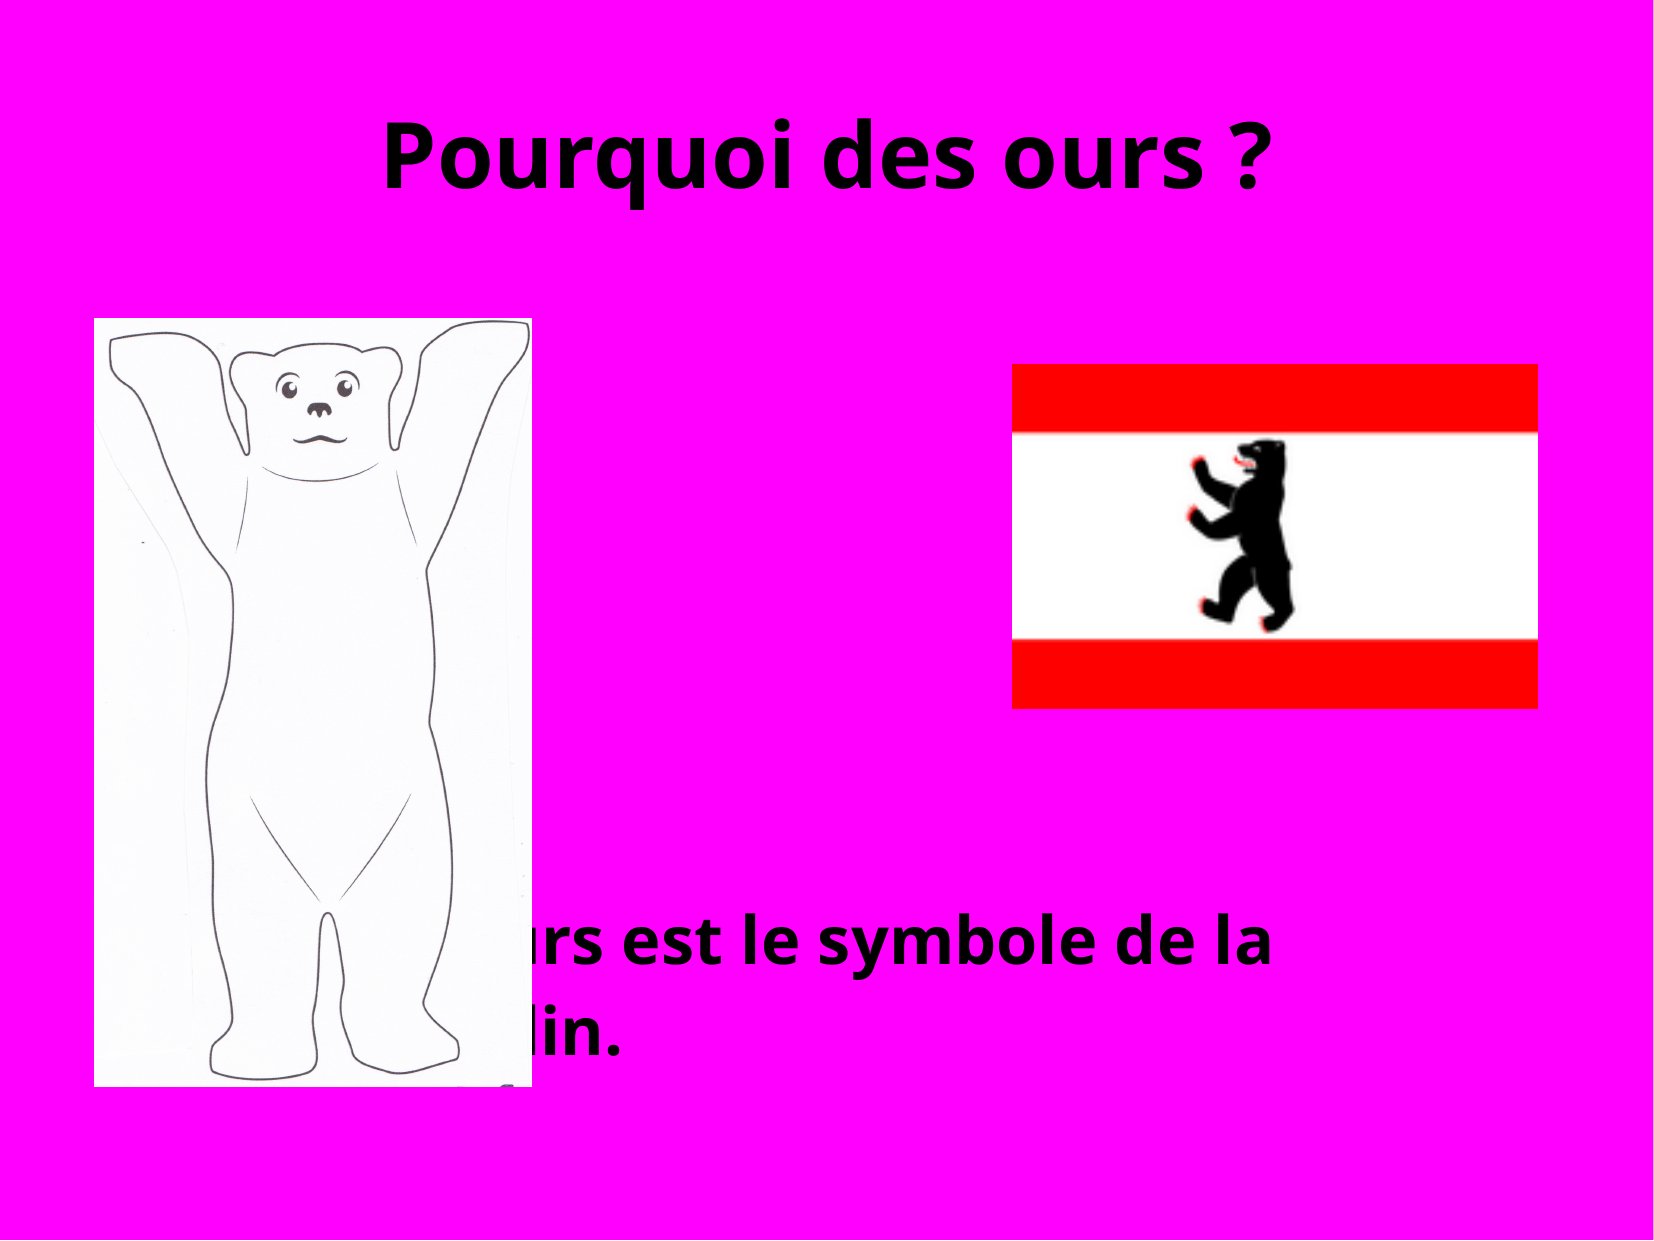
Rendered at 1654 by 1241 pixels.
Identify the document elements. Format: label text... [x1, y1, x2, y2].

picture [94, 318, 532, 1087]
title Pourquoi des ours ? [82, 49, 1571, 257]
subtitle L'ours est le symbole de la ville de Berlin. [82, 63, 1538, 1237]
picture [1012, 364, 1538, 709]
